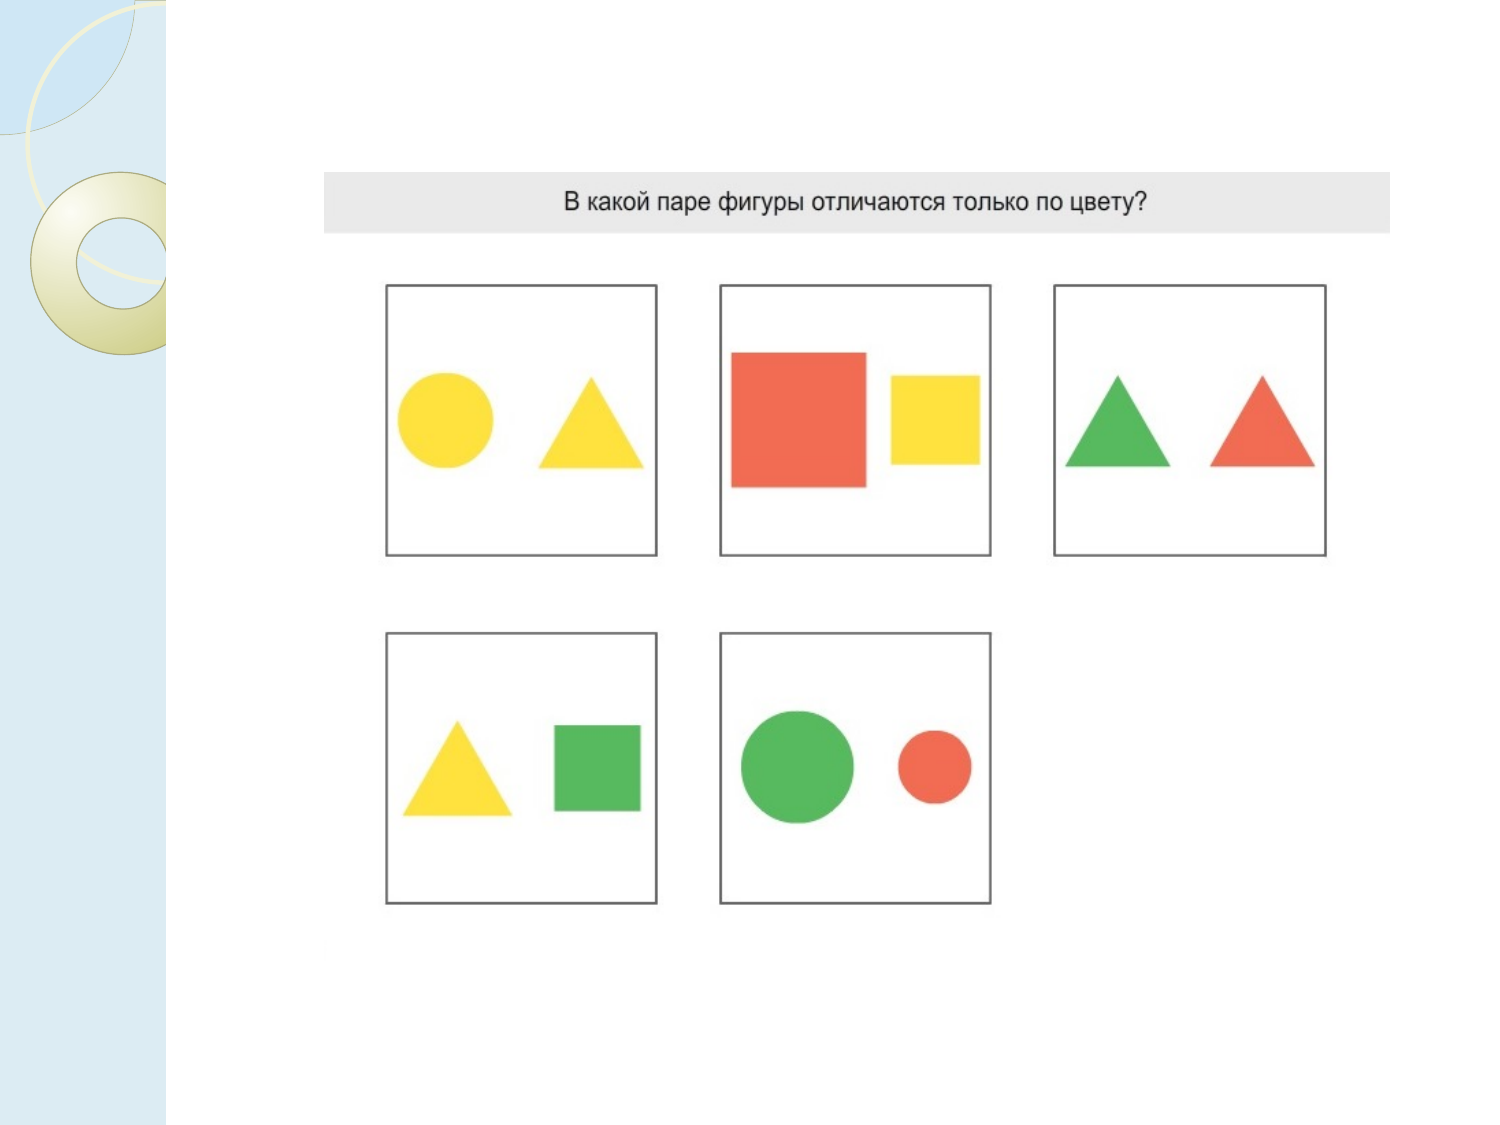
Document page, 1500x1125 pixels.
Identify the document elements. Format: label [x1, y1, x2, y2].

picture [324, 172, 1390, 961]
